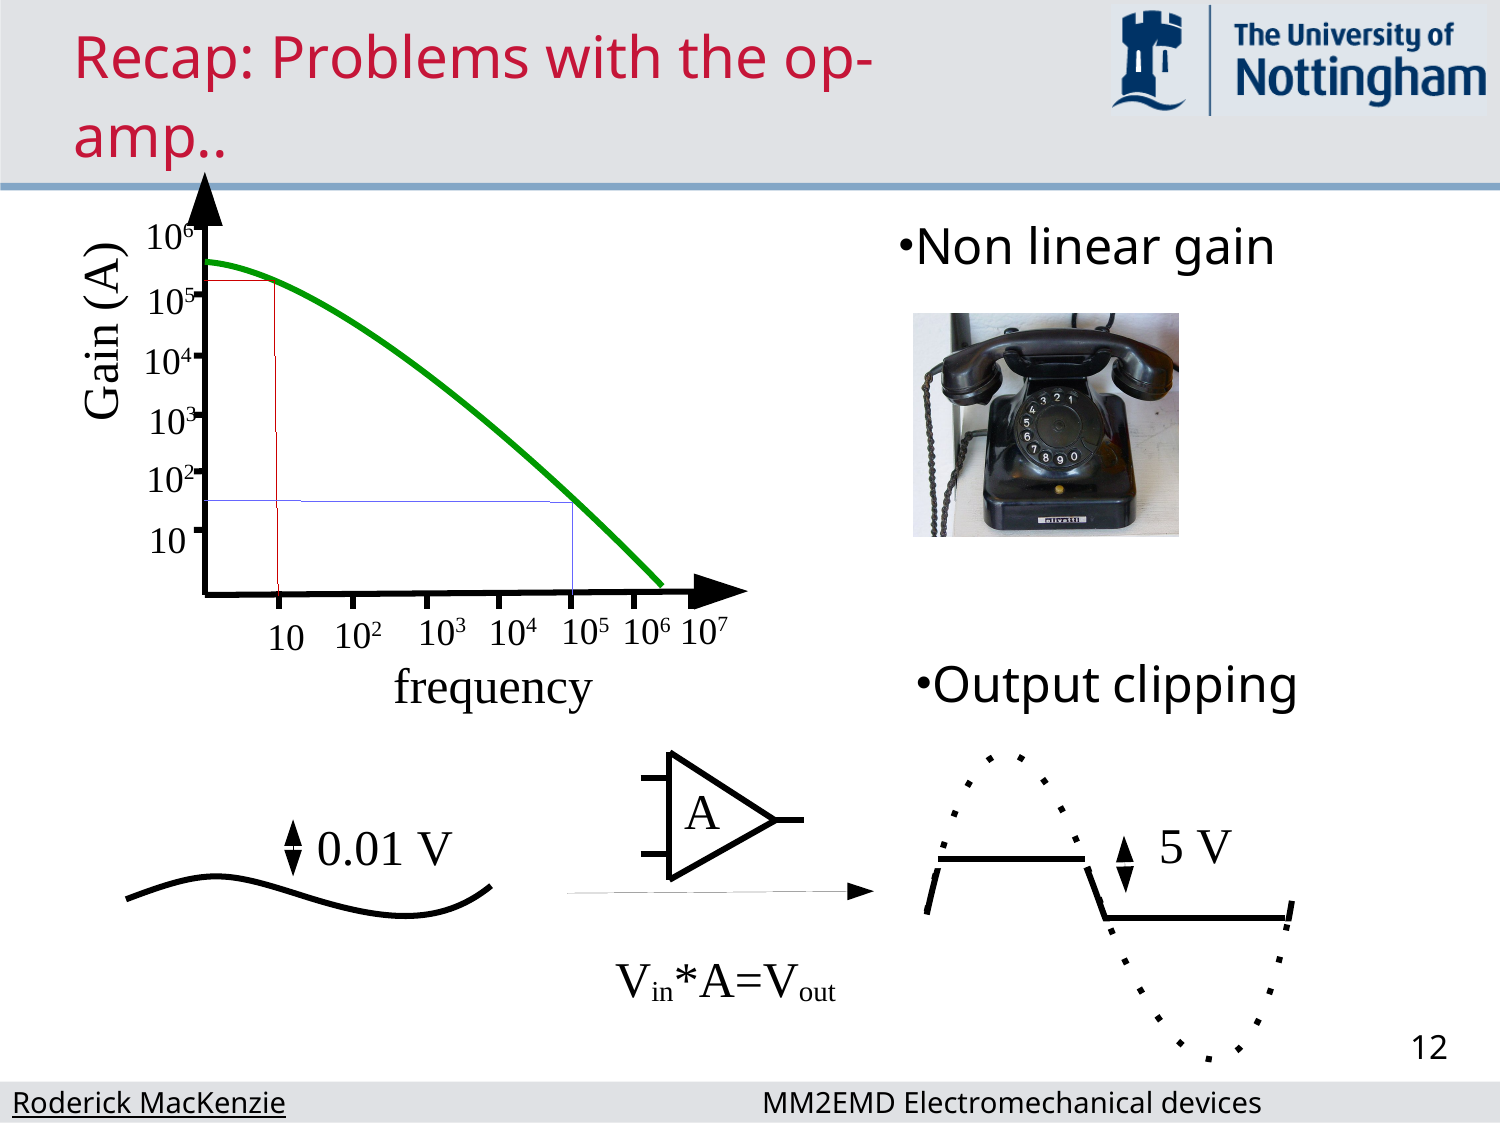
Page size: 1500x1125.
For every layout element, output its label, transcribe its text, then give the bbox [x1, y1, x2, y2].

text_box Vin*A=Vout [600, 940, 851, 1032]
text_box 106 [150, 204, 224, 269]
text_box Output clipping [900, 644, 1500, 726]
text_box 107 [665, 599, 759, 671]
text_box 5 V [1144, 805, 1247, 881]
picture [1111, 4, 1487, 116]
text_box A [669, 771, 736, 847]
text_box [1092, 921, 1298, 1071]
picture [913, 313, 1179, 537]
text_box 10 [133, 519, 215, 581]
text_box 0.01 V [302, 807, 467, 883]
text_box 105 [150, 269, 226, 341]
text_box [910, 729, 1104, 869]
text_box 103 [403, 600, 473, 646]
text_box 10 [252, 605, 333, 677]
title Recap: Problems with the op-amp.. [59, 19, 942, 172]
text_box Gain (A) [60, 187, 150, 436]
text_box 105 [546, 599, 607, 646]
text_box 104 [150, 341, 222, 402]
text_box frequency [378, 646, 653, 736]
text_box 102 [319, 604, 403, 676]
text_box 104 [473, 600, 546, 646]
text_box Non linear gain [882, 206, 1499, 288]
text_box 102 [131, 447, 225, 519]
text_box 106 [607, 599, 665, 671]
text_box 103 [133, 389, 227, 461]
text_box <number> [1395, 1019, 1500, 1090]
